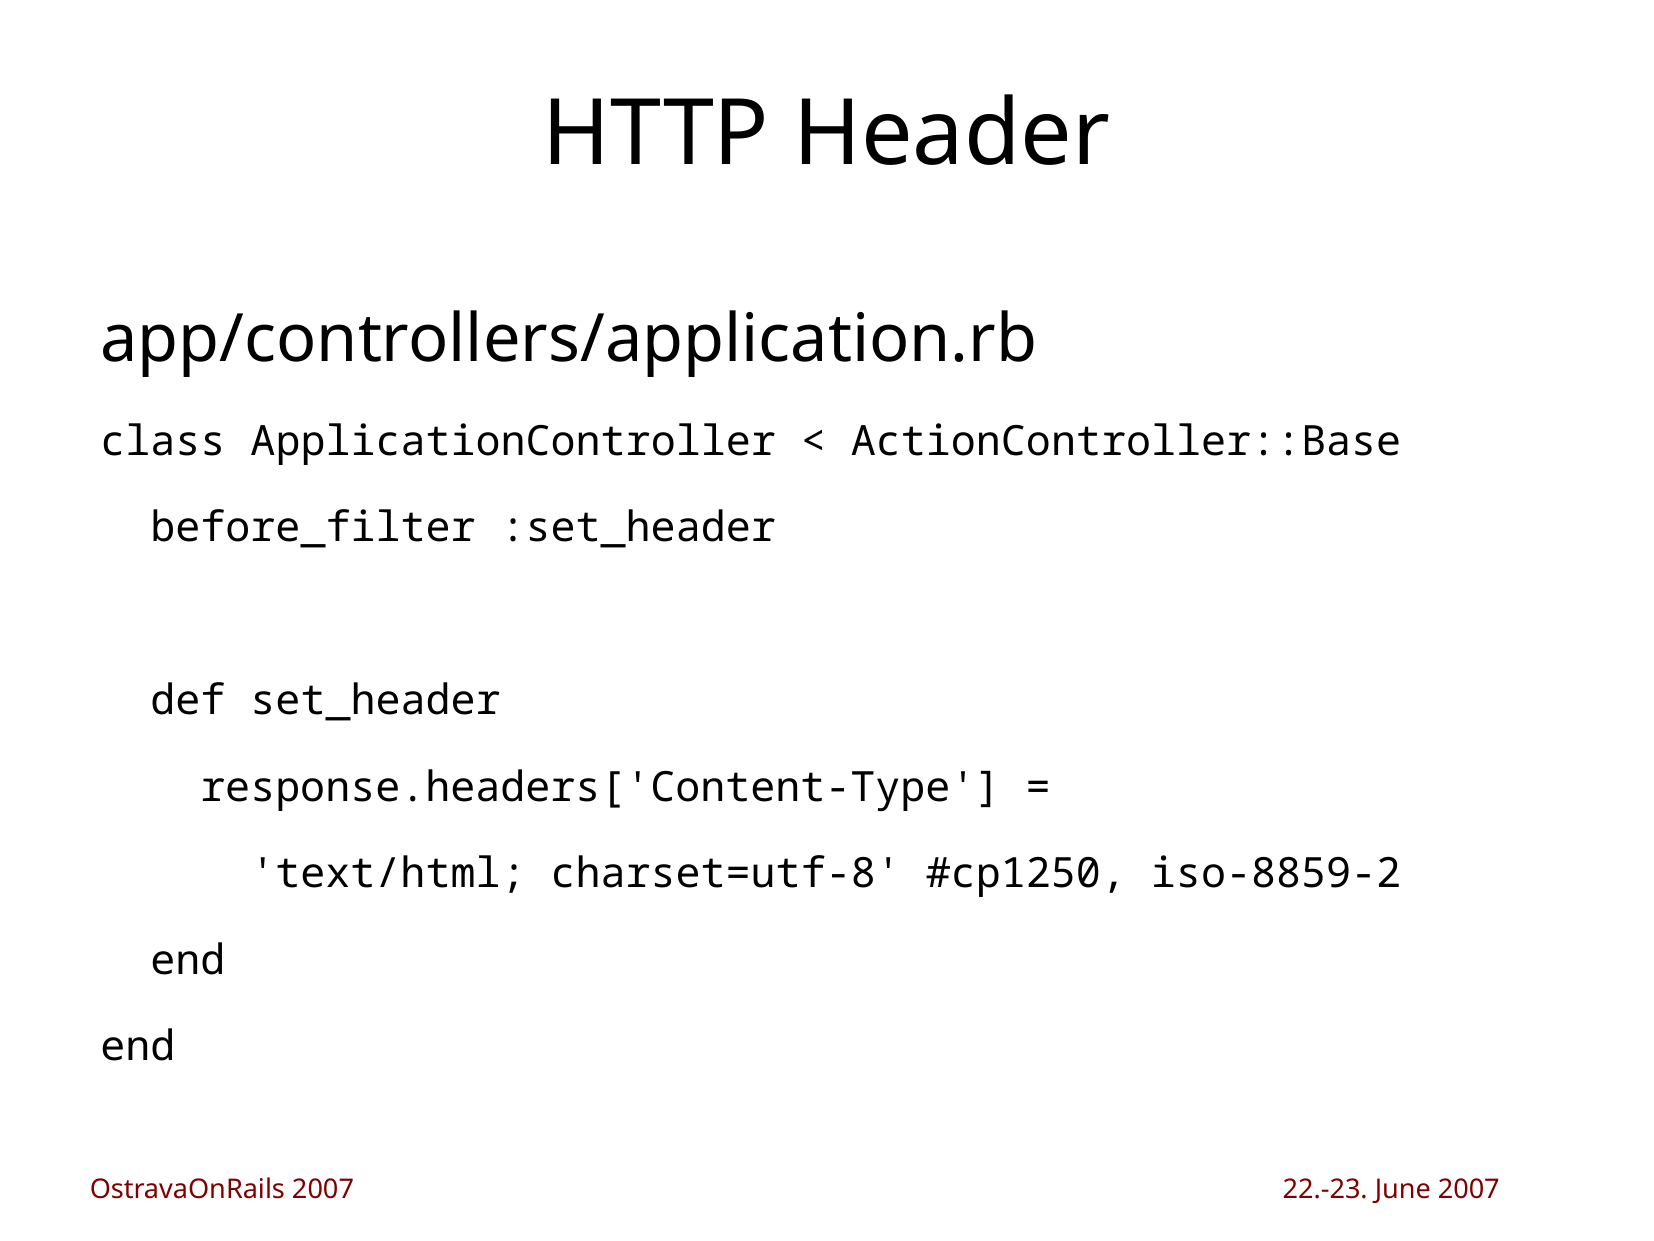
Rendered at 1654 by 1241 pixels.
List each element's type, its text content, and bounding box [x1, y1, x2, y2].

title HTTP Header [82, 25, 1571, 233]
list app/controllers/application.rb class ApplicationController < ActionController::Base before_filter :set_header def set_header response.headers['Content-Type'] = 'text/html; charset=utf-8' #cp1250, iso-8859-2 end end [82, 290, 1571, 1109]
